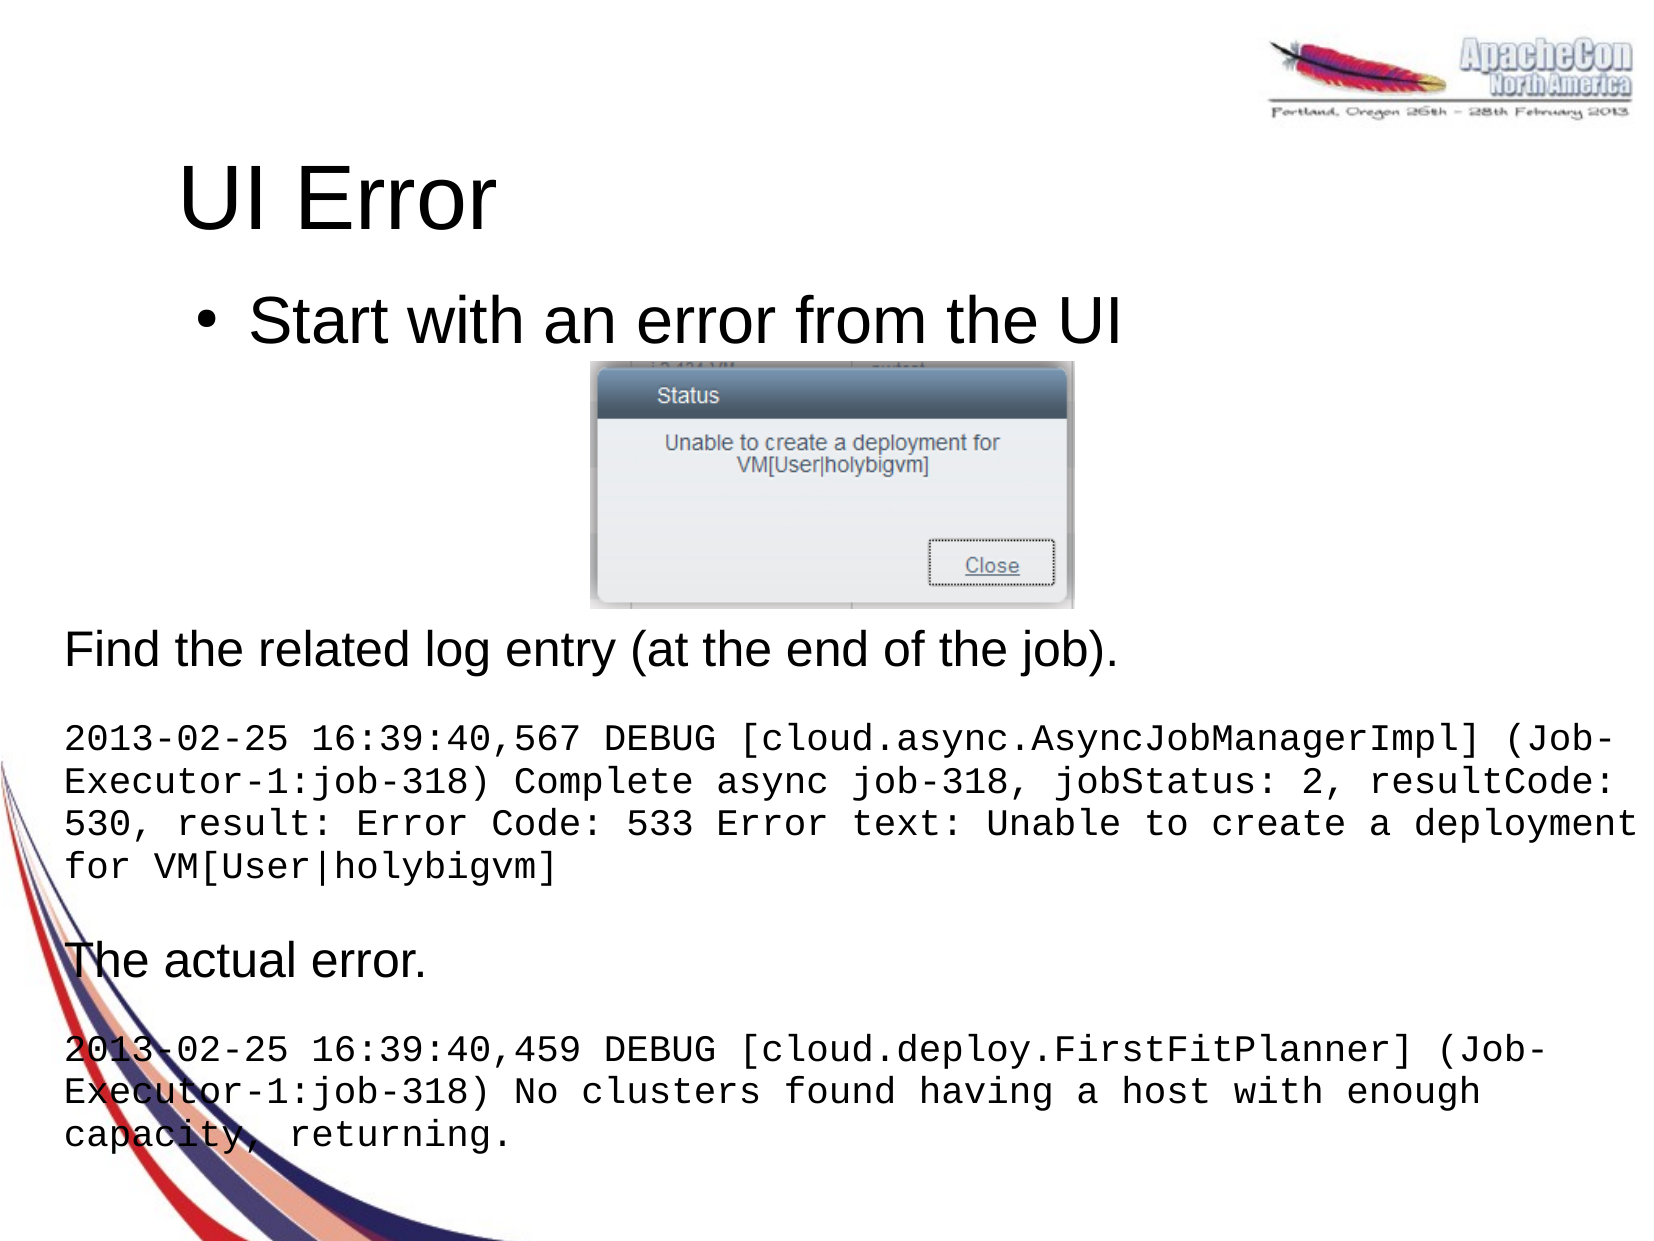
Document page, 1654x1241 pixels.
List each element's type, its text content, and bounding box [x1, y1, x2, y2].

title UI Error [177, 146, 1536, 250]
text_box Find the related log entry (at the end of the job). 2013-02-25 16:39:40,567 DEBUG [cloud.async.AsyncJobManagerImpl] (Job-Executor-1:job-318) Complete async job-318, jobStatus: 2, resultCode: 530, result: Error Code: 533 Error text: Unable to create a deployment for VM[User|holybigvm] The actual error. 2013-02-25 16:39:40,459 DEBUG [cloud.deploy.FirstFitPlanner] (Job-Executor-1:job-318) No clusters found having a host with enough capacity, returning. [48, 614, 1654, 1241]
picture [0, 0, 1654, 1241]
list Start with an error from the UI [177, 283, 1536, 614]
picture [590, 361, 1075, 609]
